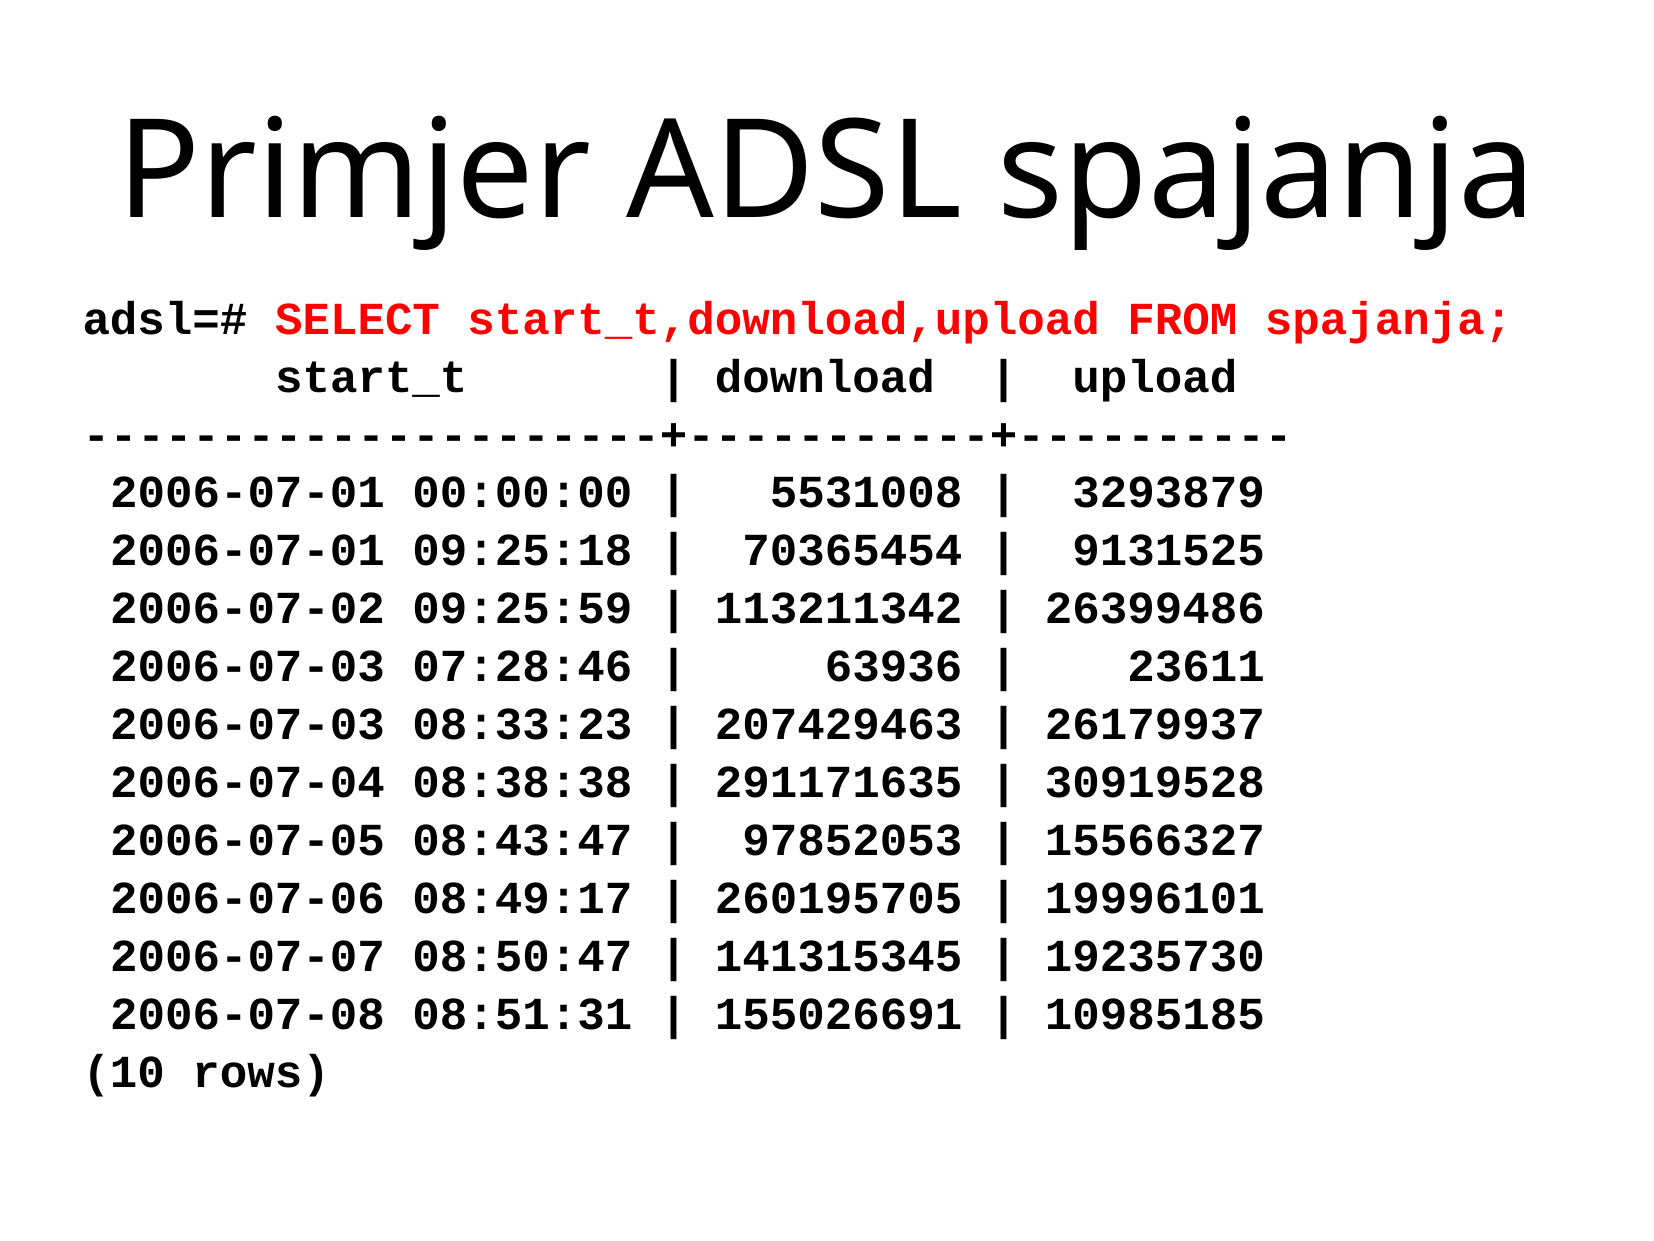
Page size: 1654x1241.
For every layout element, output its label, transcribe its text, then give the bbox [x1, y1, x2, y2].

title Primjer ADSL spajanja [82, 56, 1571, 250]
list adsl=# SELECT start_t,download,upload FROM spajanja; start_t | download | upload ---------------------+-----------+---------- 2006-07-01 00:00:00 | 5531008 | 3293879 2006-07-01 09:25:18 | 70365454 | 9131525 2006-07-02 09:25:59 | 113211342 | 26399486 2006-07-03 07:28:46 | 63936 | 23611 2006-07-03 08:33:23 | 207429463 | 26179937 2006-07-04 08:38:38 | 291171635 | 30919528 2006-07-05 08:43:47 | 97852053 | 15566327 2006-07-06 08:49:17 | 260195705 | 19996101 2006-07-07 08:50:47 | 141315345 | 19235730 2006-07-08 08:51:31 | 155026691 | 10985185 (10 rows) [82, 290, 1571, 1095]
